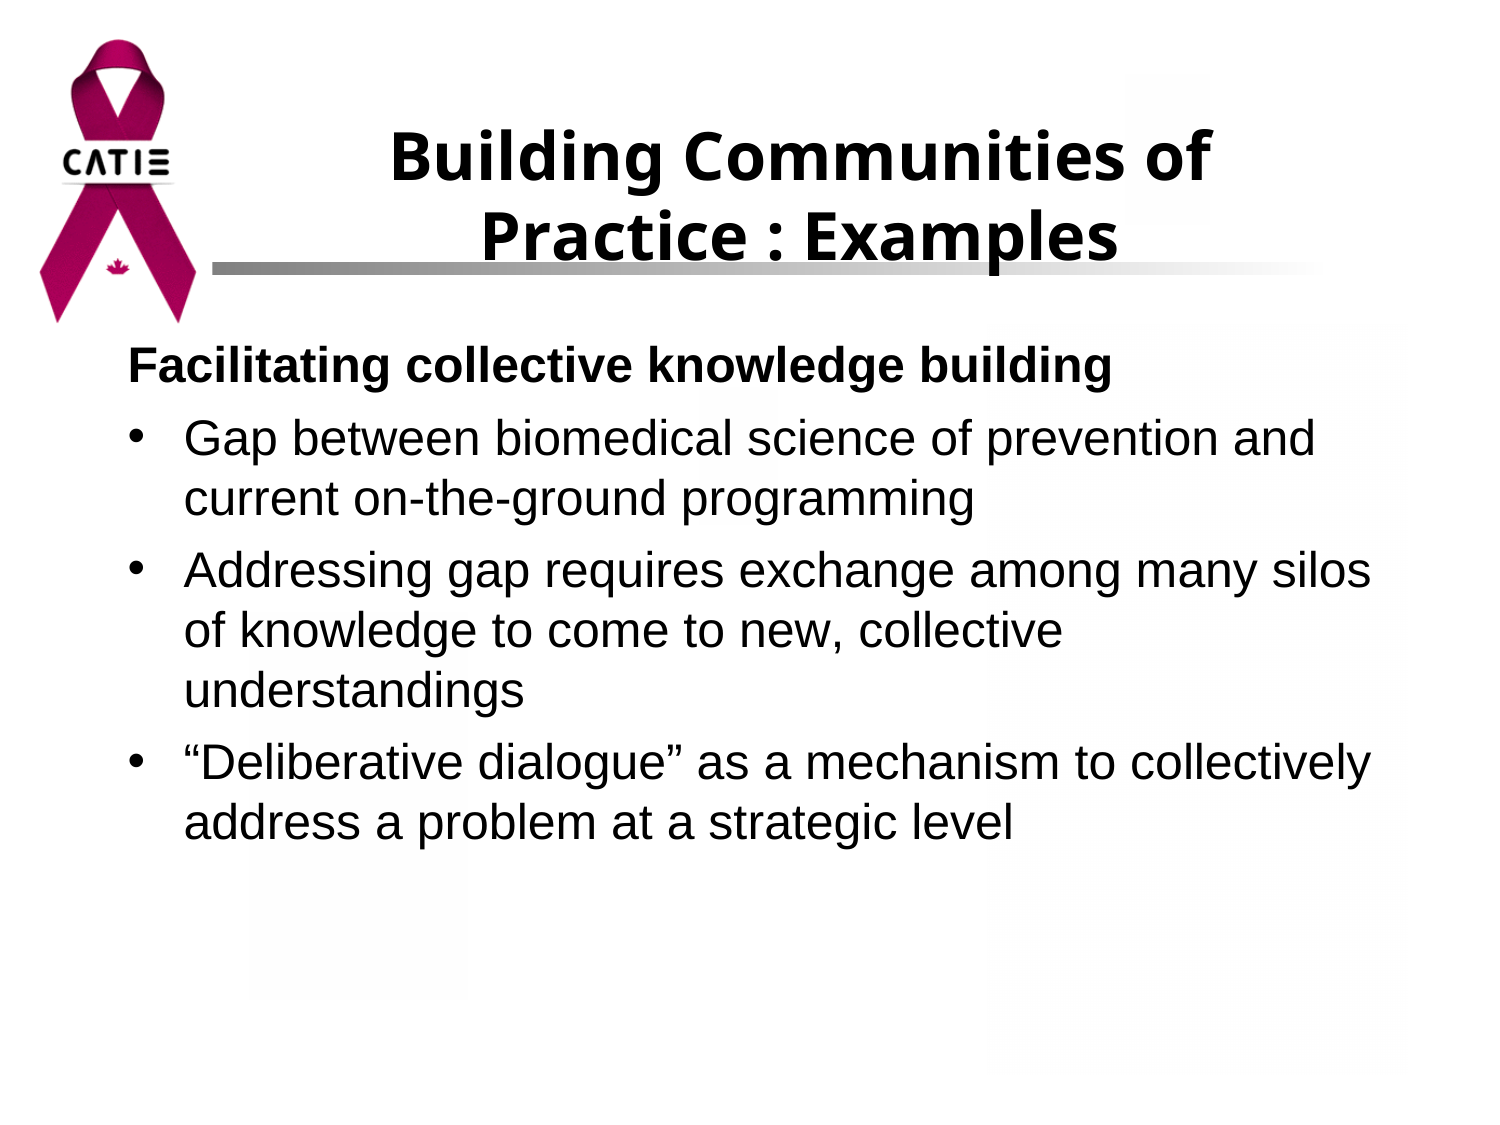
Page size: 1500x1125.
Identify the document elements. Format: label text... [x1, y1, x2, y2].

list Facilitating collective knowledge building Gap between biomedical science of prevention and current on-the-ground programming Addressing gap requires exchange among many silos of knowledge to come to new, collective understandings “Deliberative dialogue” as a mechanism to collectively address a problem at a strategic level [112, 324, 1388, 1001]
title Building Communities of Practice : Examples [212, 99, 1388, 288]
picture [37, 37, 198, 325]
